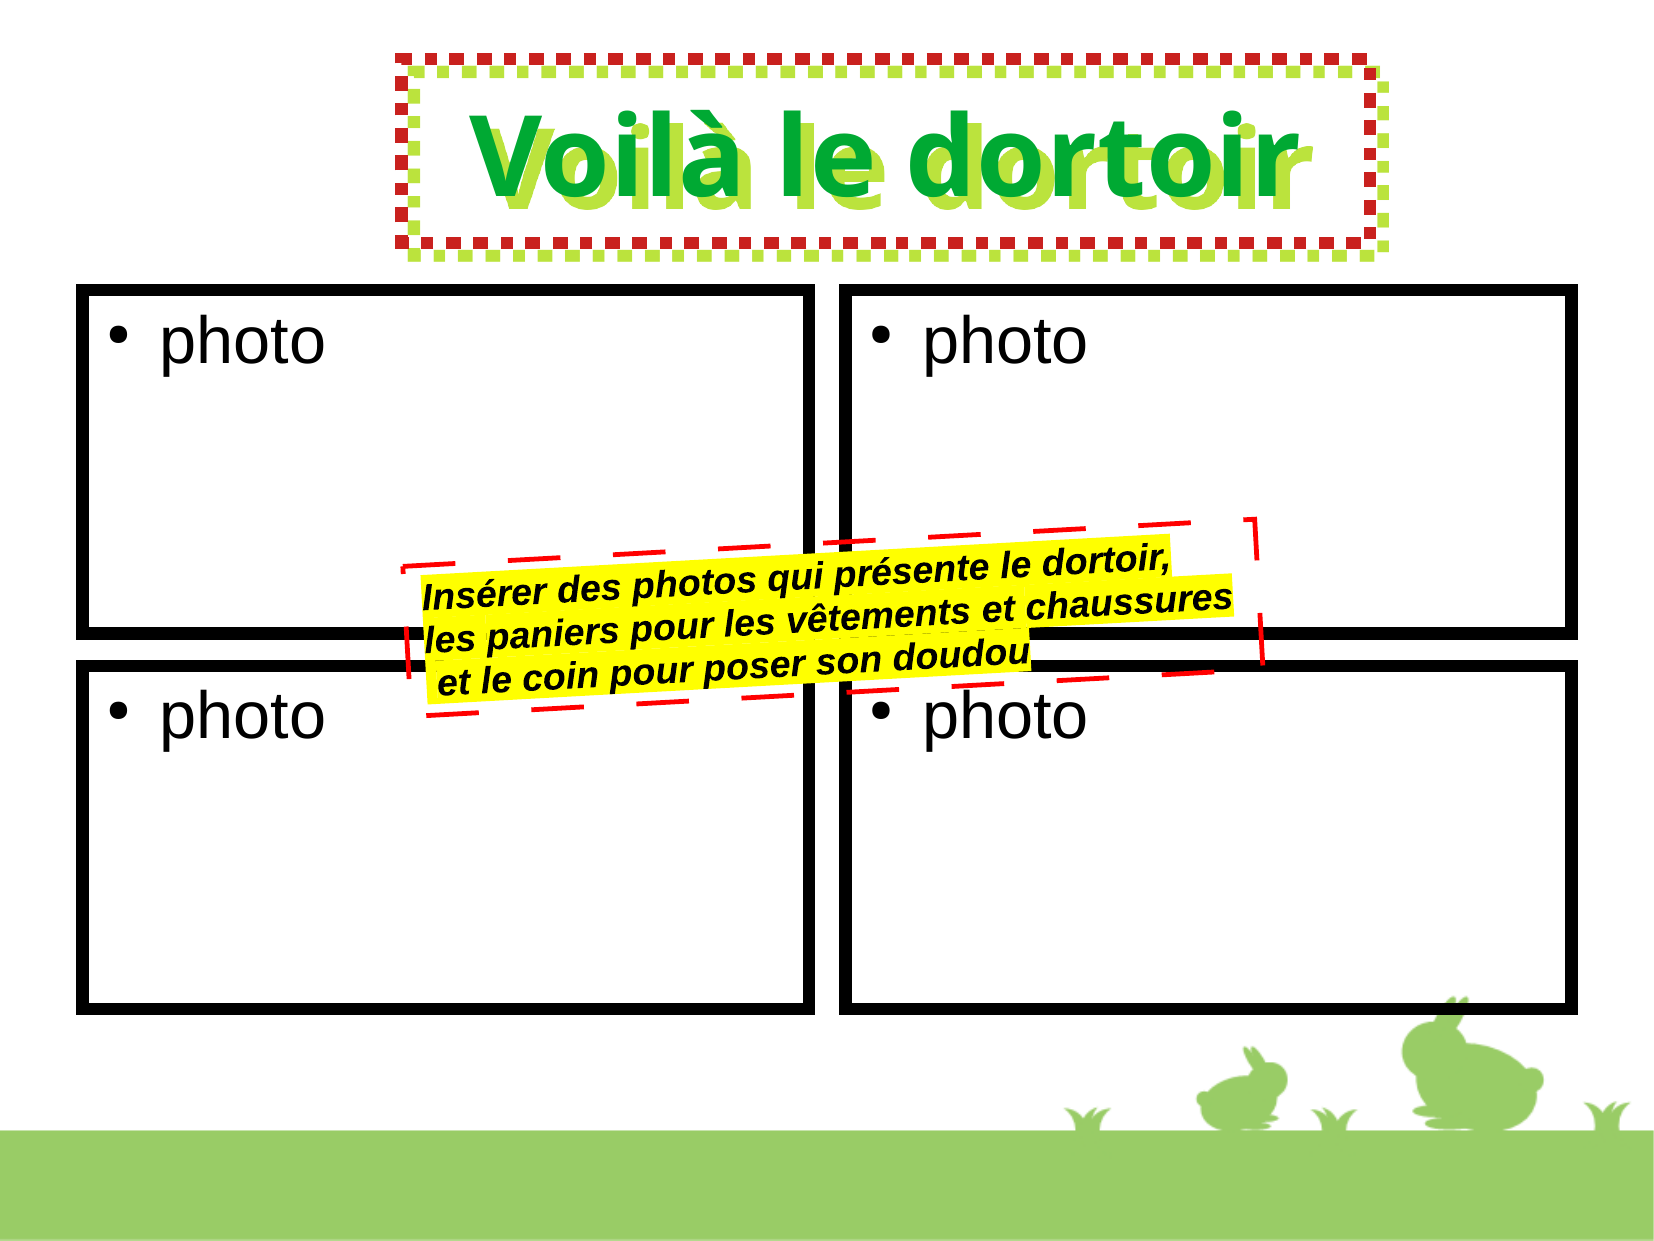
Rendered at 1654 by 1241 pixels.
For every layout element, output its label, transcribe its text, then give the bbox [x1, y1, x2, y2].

list photo [82, 290, 809, 634]
picture [0, 0, 1654, 1241]
title Voilà le dortoir [401, 59, 1371, 244]
list photo [845, 665, 1572, 1009]
list photo [82, 665, 809, 1009]
list photo [845, 290, 1572, 634]
